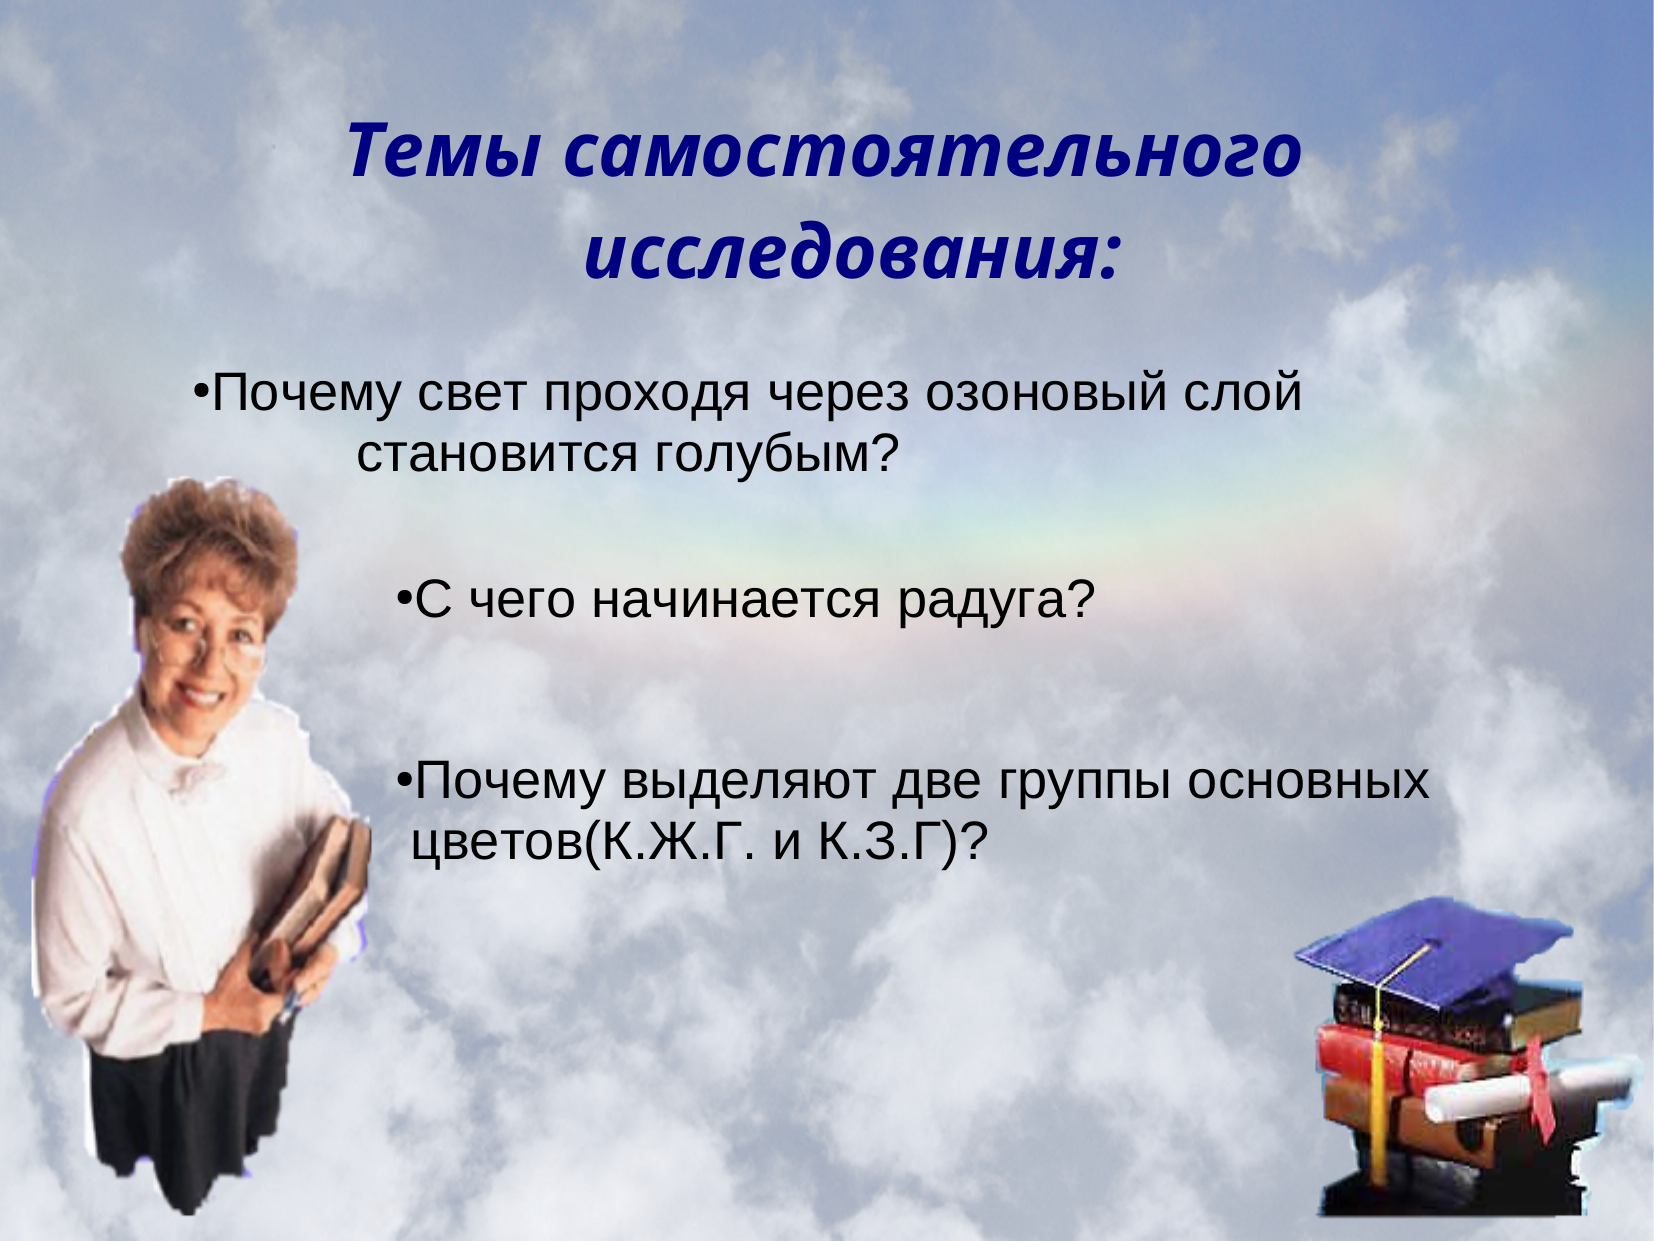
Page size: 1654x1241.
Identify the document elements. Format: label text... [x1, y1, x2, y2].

picture [0, 0, 1654, 1241]
text_box Темы самостоятельного исследования: [118, 88, 1531, 284]
text_box С чего начинается радуга? Почему выделяют две группы основных цветов(К.Ж.Г. и К.З.Г)? [380, 561, 1447, 945]
text_box Почему свет проходя через озоновый слой становится голубым? [177, 354, 1320, 491]
